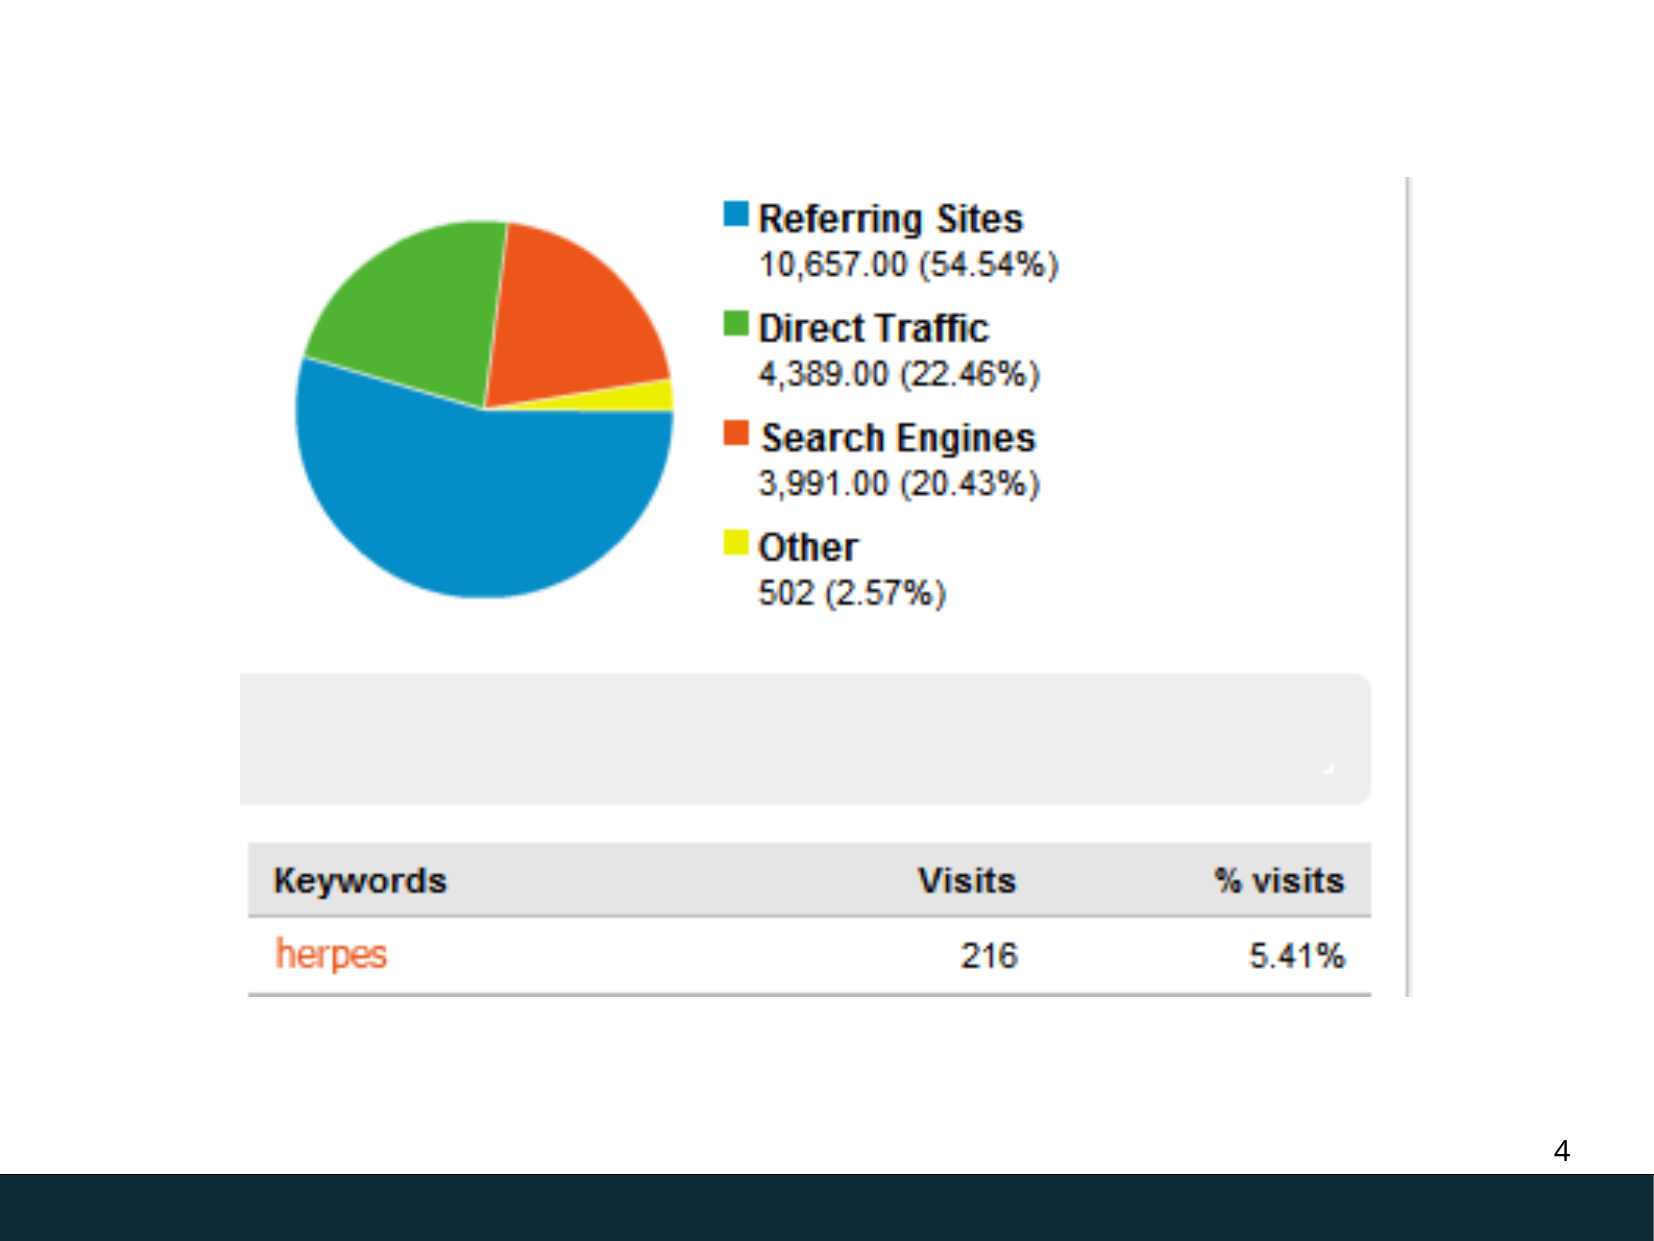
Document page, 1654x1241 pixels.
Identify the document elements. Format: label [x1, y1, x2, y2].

picture [240, 177, 1413, 997]
